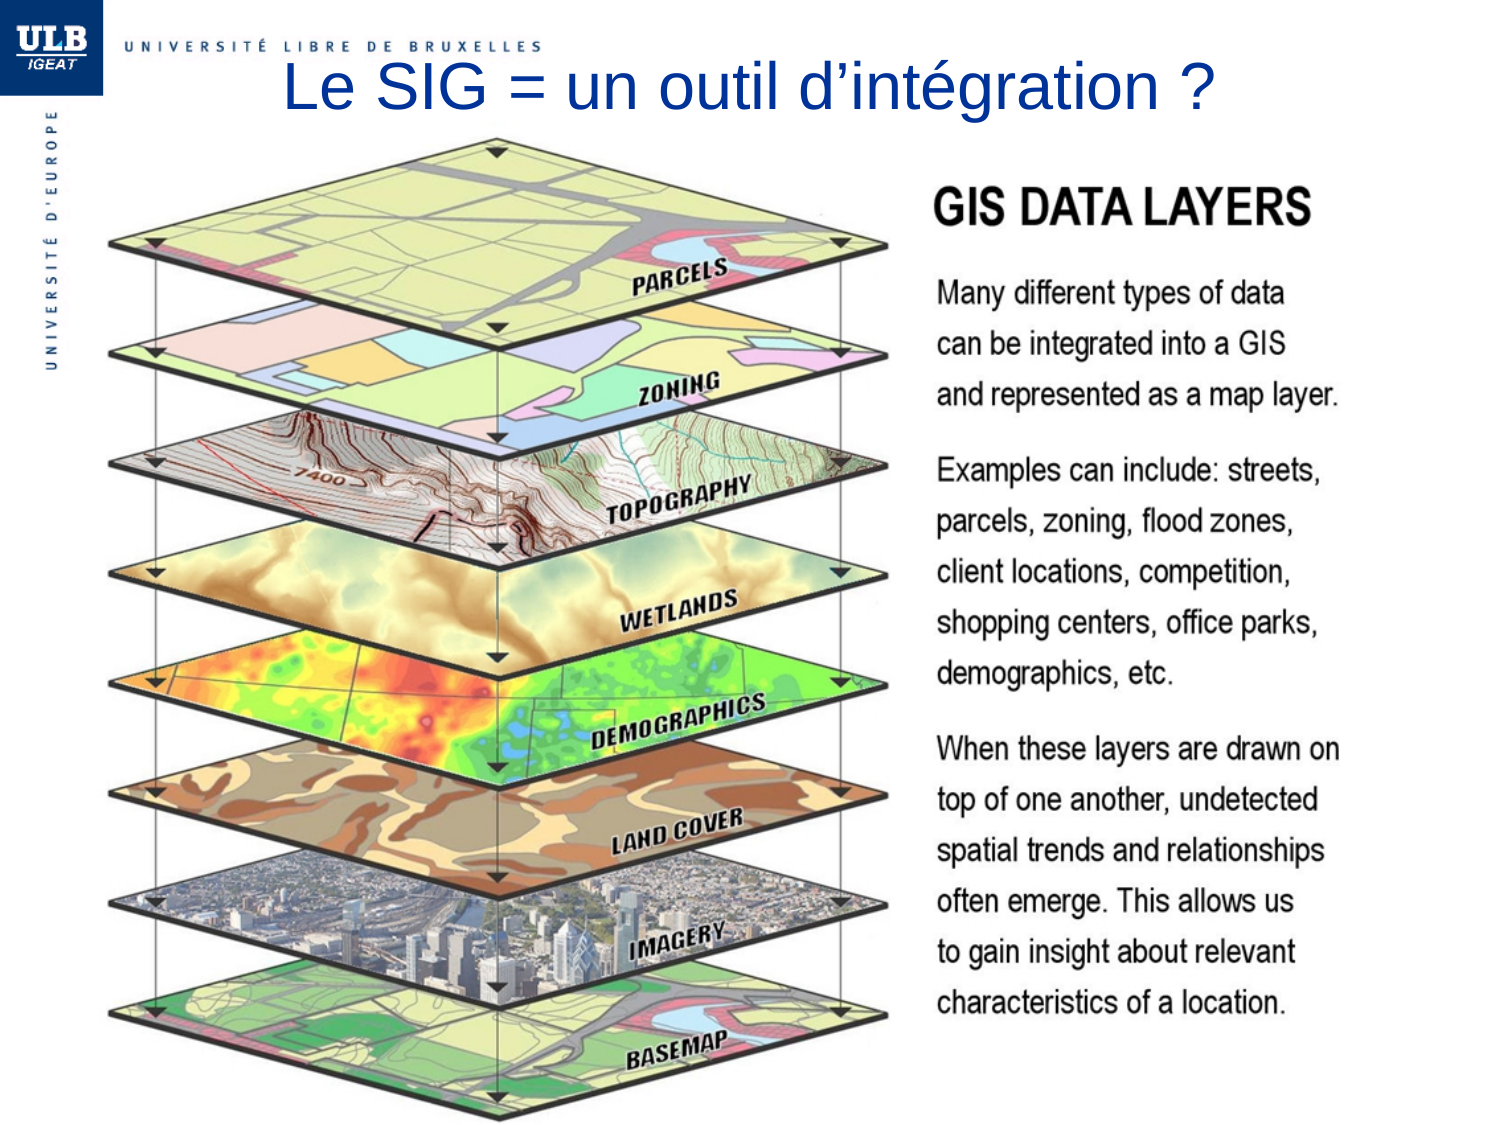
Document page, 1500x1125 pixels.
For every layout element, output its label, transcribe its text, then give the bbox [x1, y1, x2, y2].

picture [0, 0, 1500, 1125]
title Le SIG = un outil d’intégration ? [75, 44, 1425, 129]
